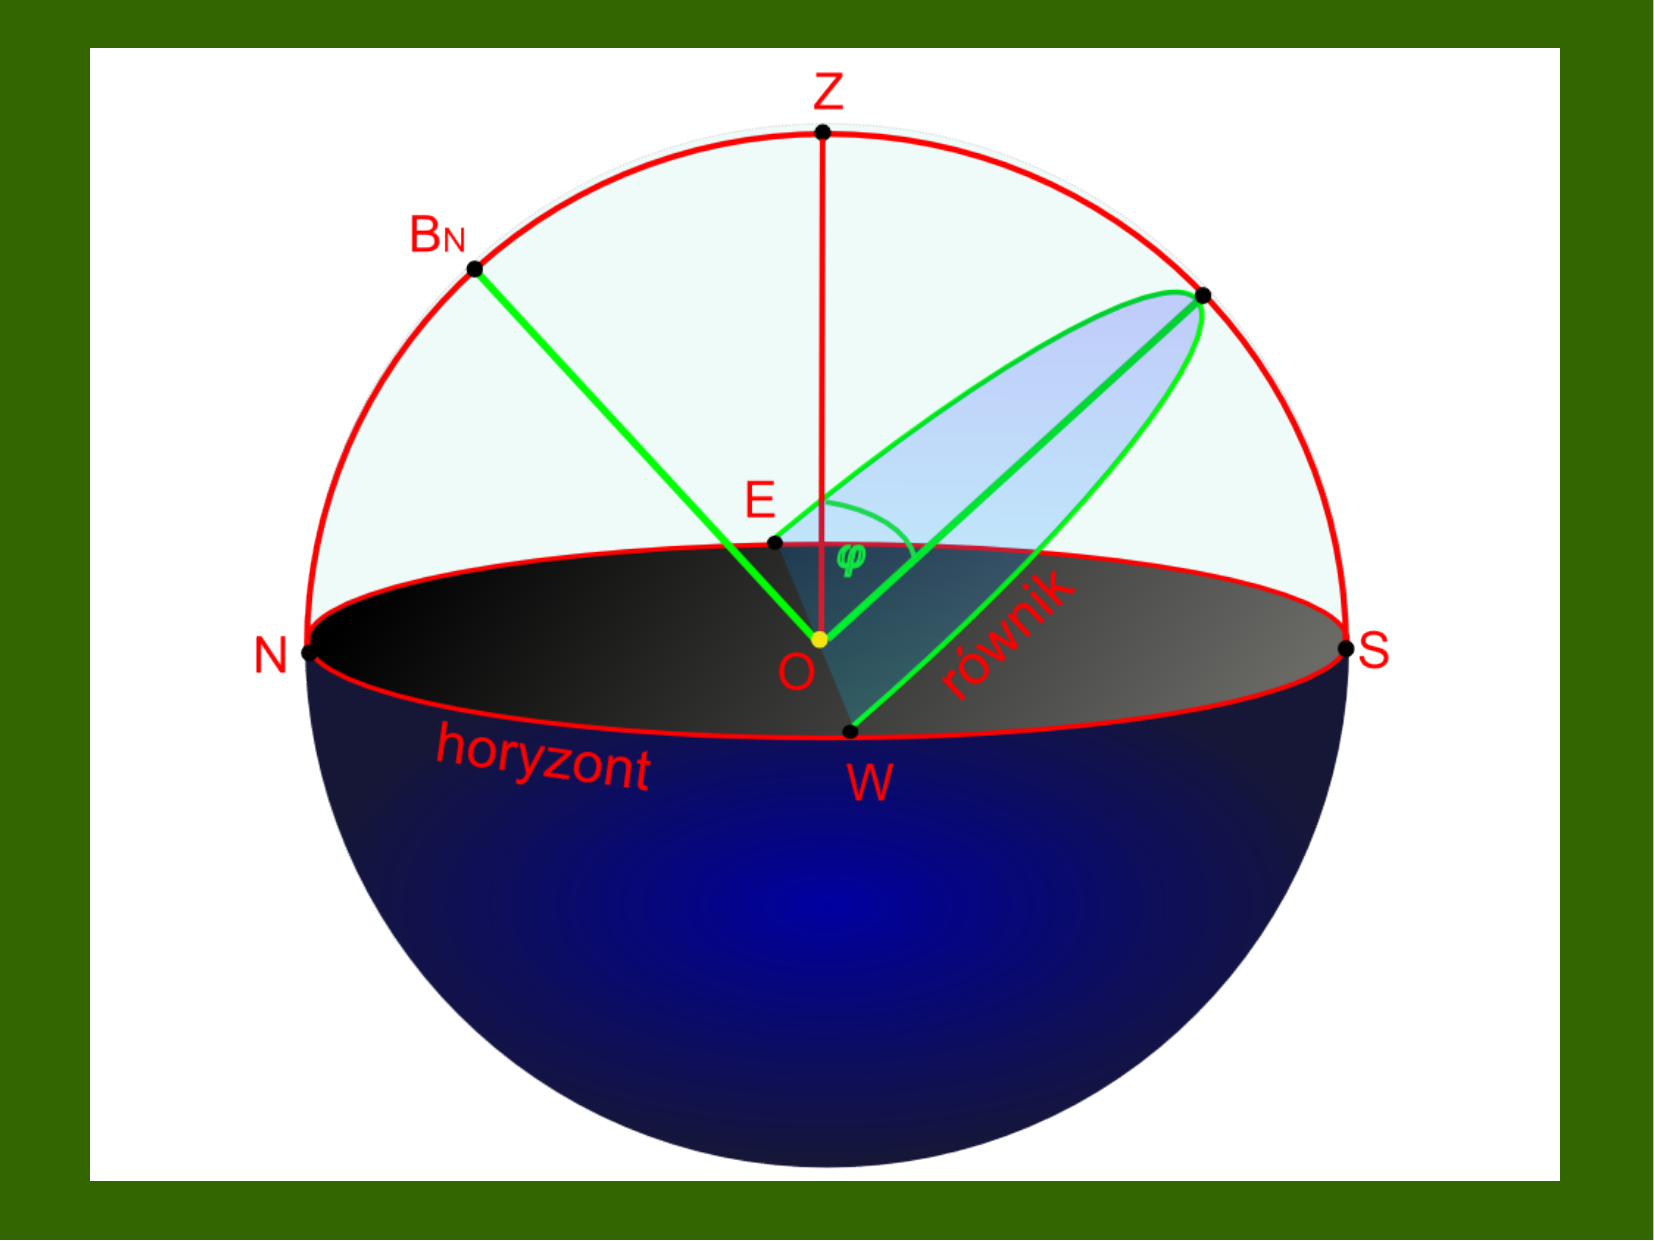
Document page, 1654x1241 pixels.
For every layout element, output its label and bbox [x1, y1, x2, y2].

picture [89, 47, 1560, 1182]
